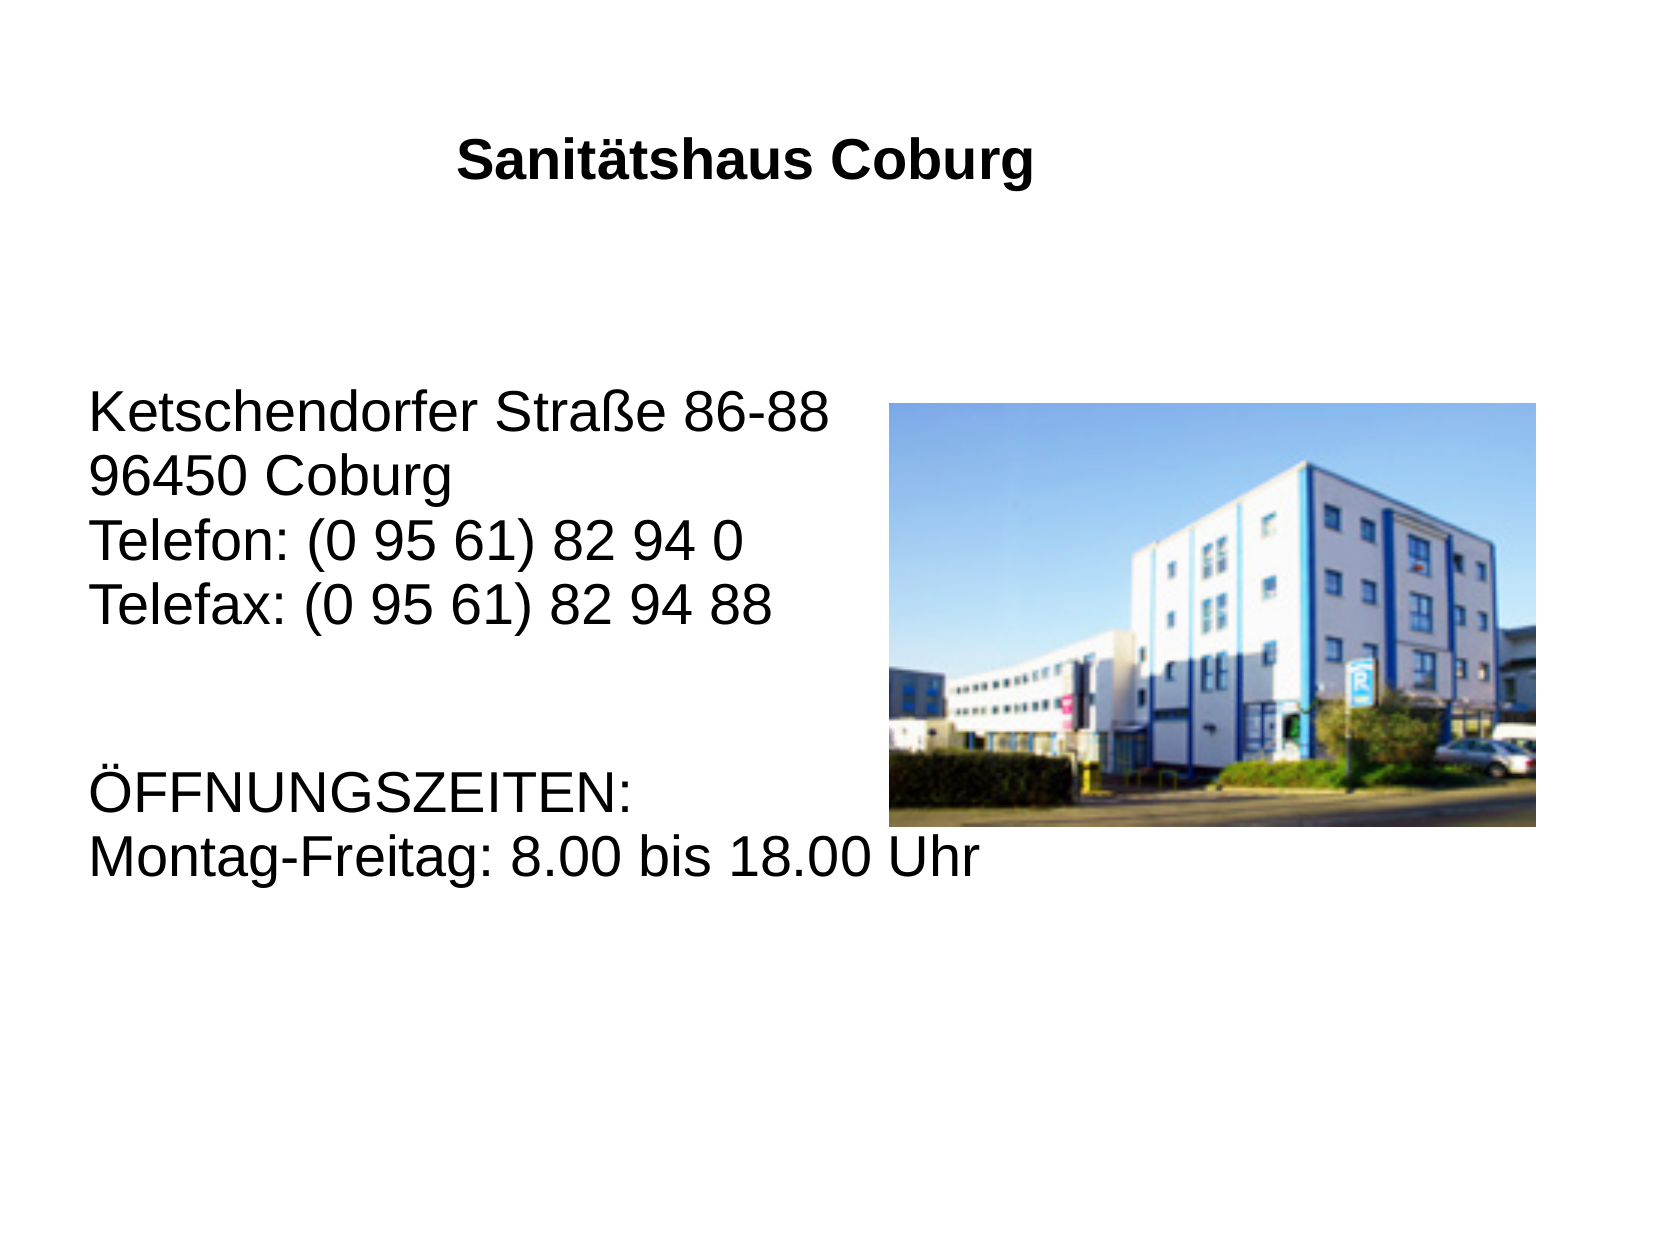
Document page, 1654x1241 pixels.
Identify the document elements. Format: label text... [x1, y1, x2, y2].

picture [889, 403, 1536, 827]
list Sanitätshaus Coburg Ketschendorfer Straße 86-88 96450 Coburg Telefon: (0 95 61) 82 94 0 Telefax: (0 95 61) 82 94 88 ÖFFNUNGSZEITEN: Montag-Freitag: 8.00 bis 18.00 Uhr [88, 127, 1577, 1149]
